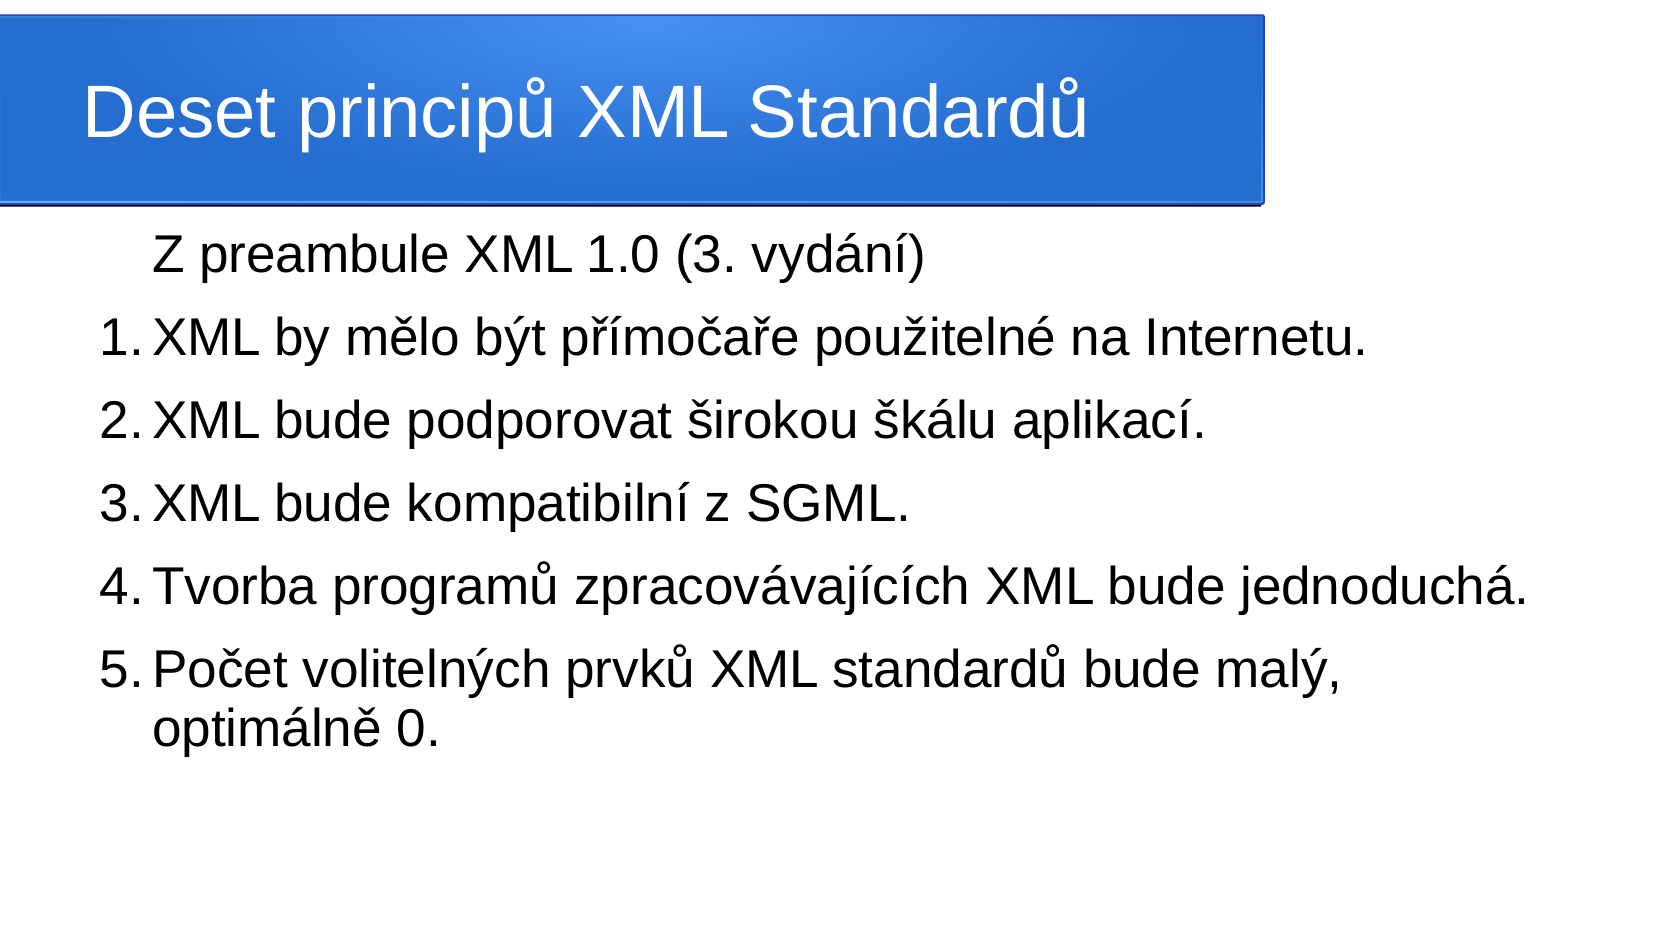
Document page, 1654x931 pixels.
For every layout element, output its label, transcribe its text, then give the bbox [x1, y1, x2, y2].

title Deset principů XML Standardů [82, 35, 1235, 189]
list Z preambule XML 1.0 (3. vydání) XML by mělo být přímočaře použitelné na Internetu. XML bude podporovat širokou škálu aplikací. XML bude kompatibilní z SGML. Tvorba programů zpracovávajících XML bude jednoduchá. Počet volitelných prvků XML standardů bude malý, optimálně 0. [82, 224, 1571, 764]
